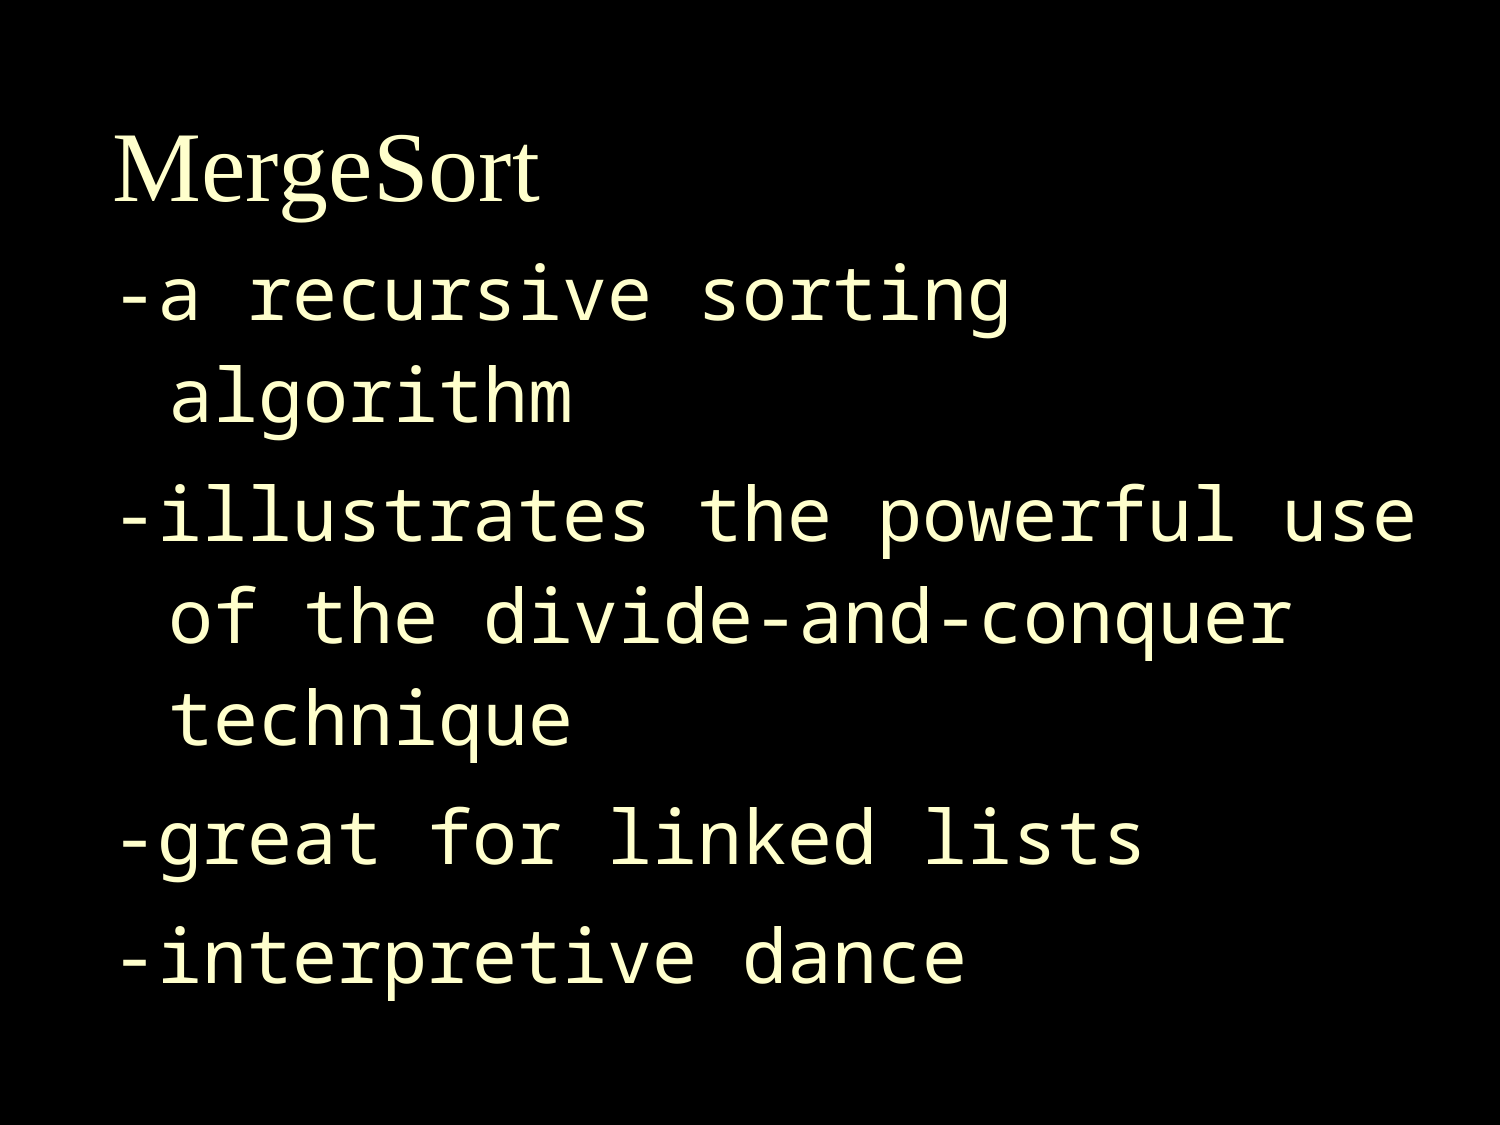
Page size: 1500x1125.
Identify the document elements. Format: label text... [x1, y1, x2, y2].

list MergeSort -a recursive sorting algorithm -illustrates the powerful use of the divide-and-conquer technique -great for linked lists -interpretive dance [112, 112, 1426, 1011]
